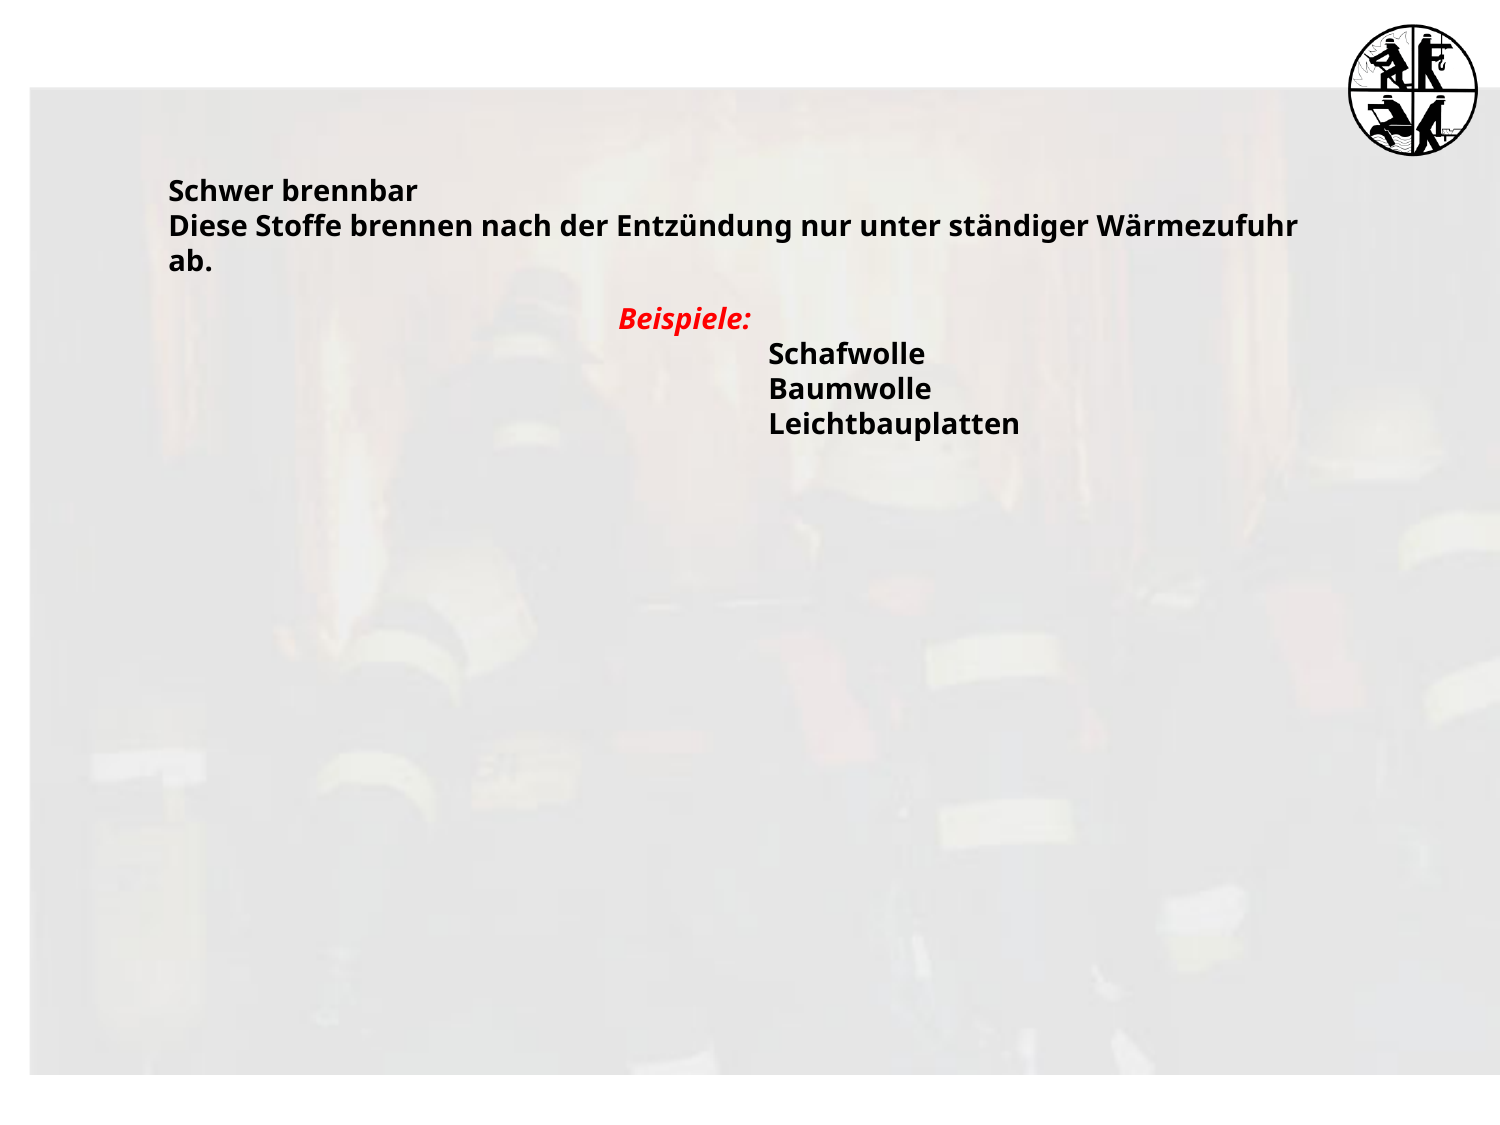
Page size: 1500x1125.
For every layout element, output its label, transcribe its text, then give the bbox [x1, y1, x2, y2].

text_box Schwer brennbar Diese Stoffe brennen nach der Entzündung nur unter ständiger Wärmezufuhr ab. [153, 165, 1335, 293]
picture [31, 20, 1500, 1075]
text_box Beispiele: Schafwolle Baumwolle Leichtbauplatten [153, 293, 1335, 449]
